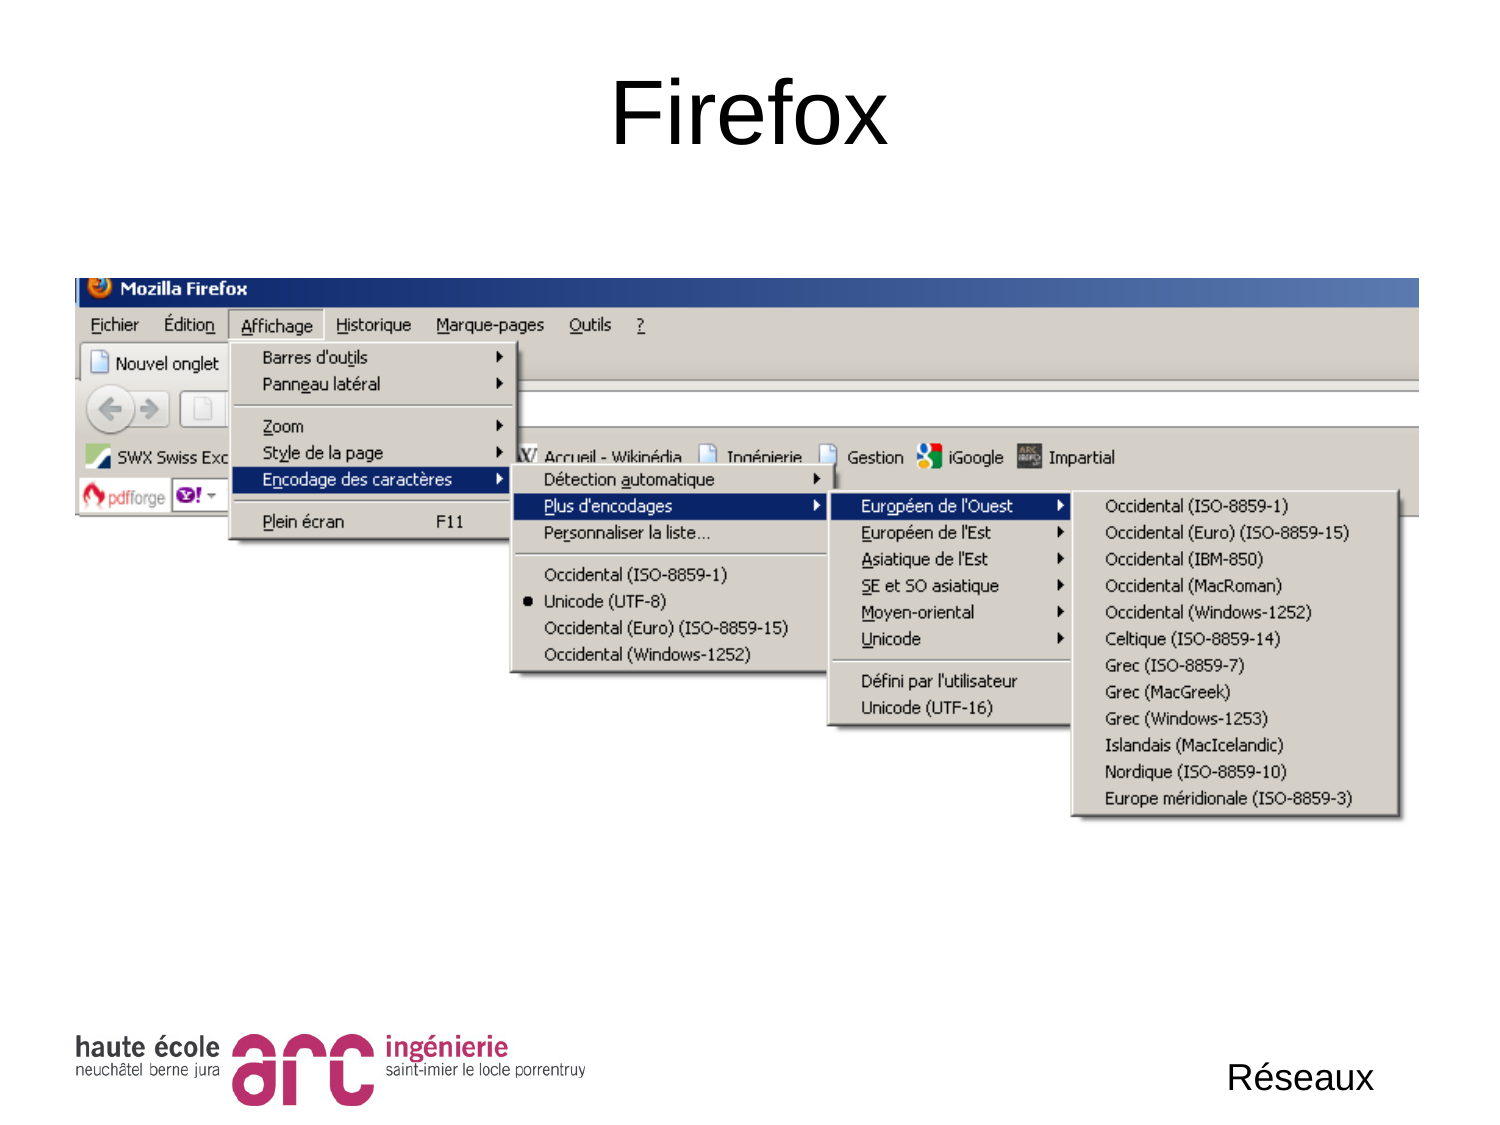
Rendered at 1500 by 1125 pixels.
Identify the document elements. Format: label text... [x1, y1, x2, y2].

picture [75, 278, 1419, 847]
title Firefox [75, 45, 1425, 233]
picture [76, 1034, 585, 1106]
